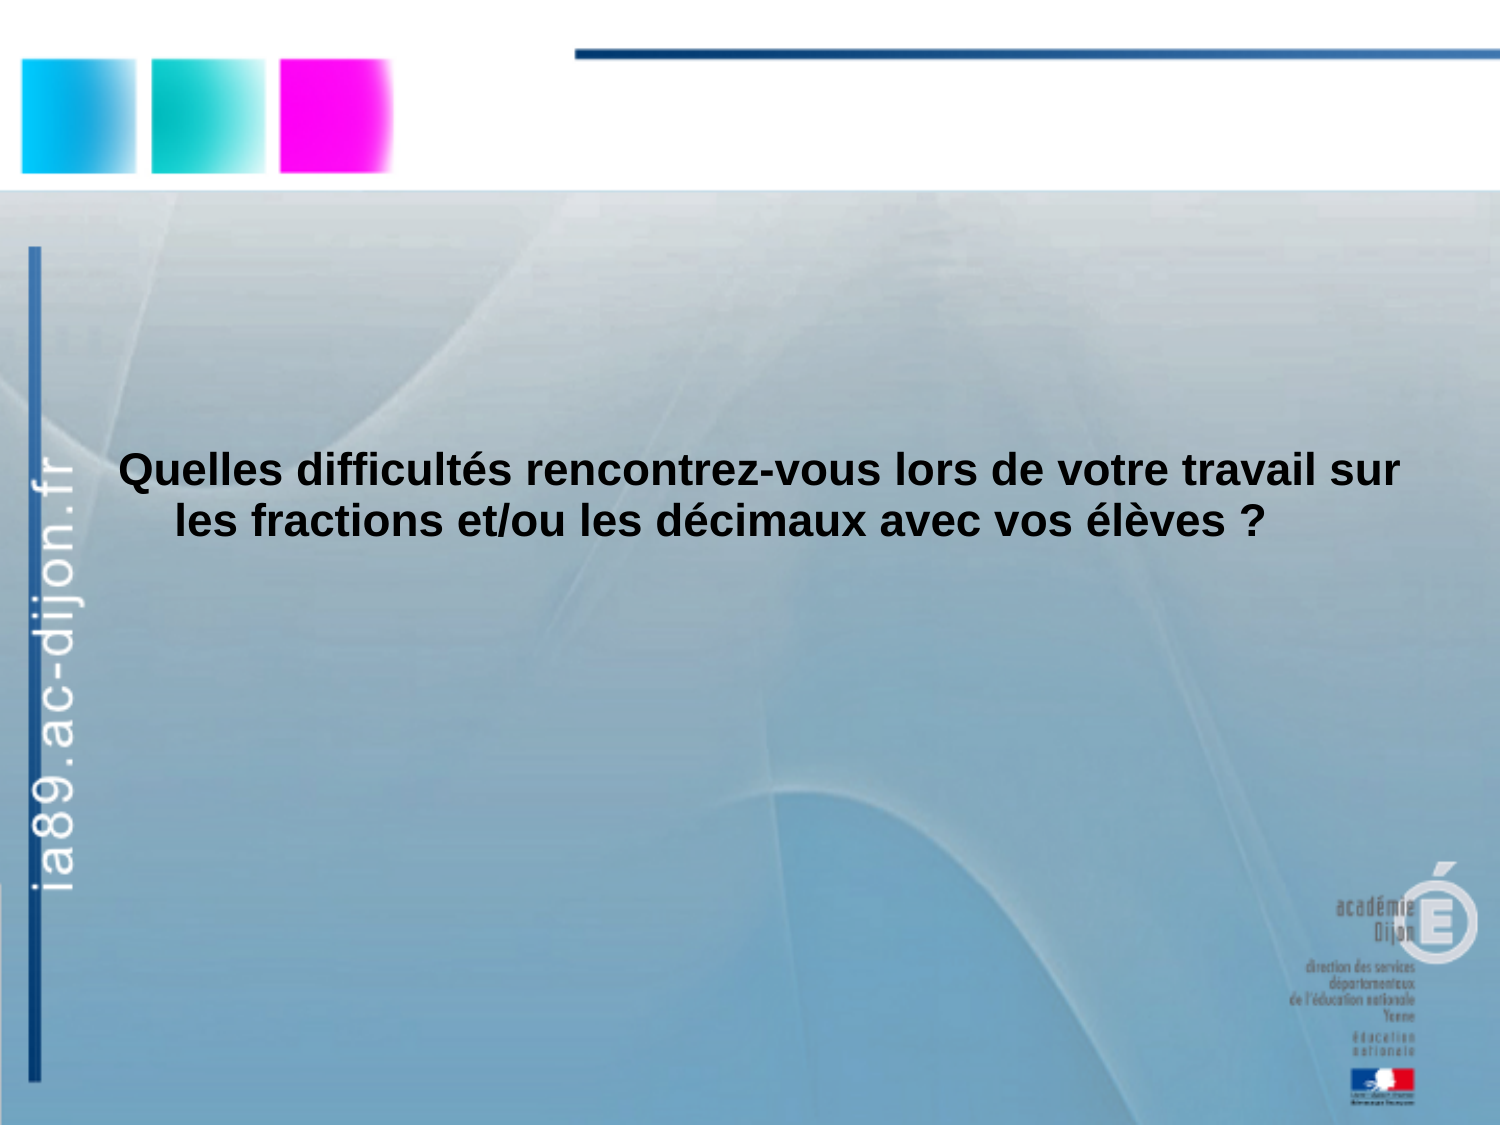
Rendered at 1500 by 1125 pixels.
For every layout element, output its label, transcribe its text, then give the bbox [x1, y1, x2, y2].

list Quelles difficultés rencontrez-vous lors de votre travail sur les fractions et/ou les décimaux avec vos élèves ? [118, 251, 1425, 994]
picture [0, 0, 1500, 1125]
